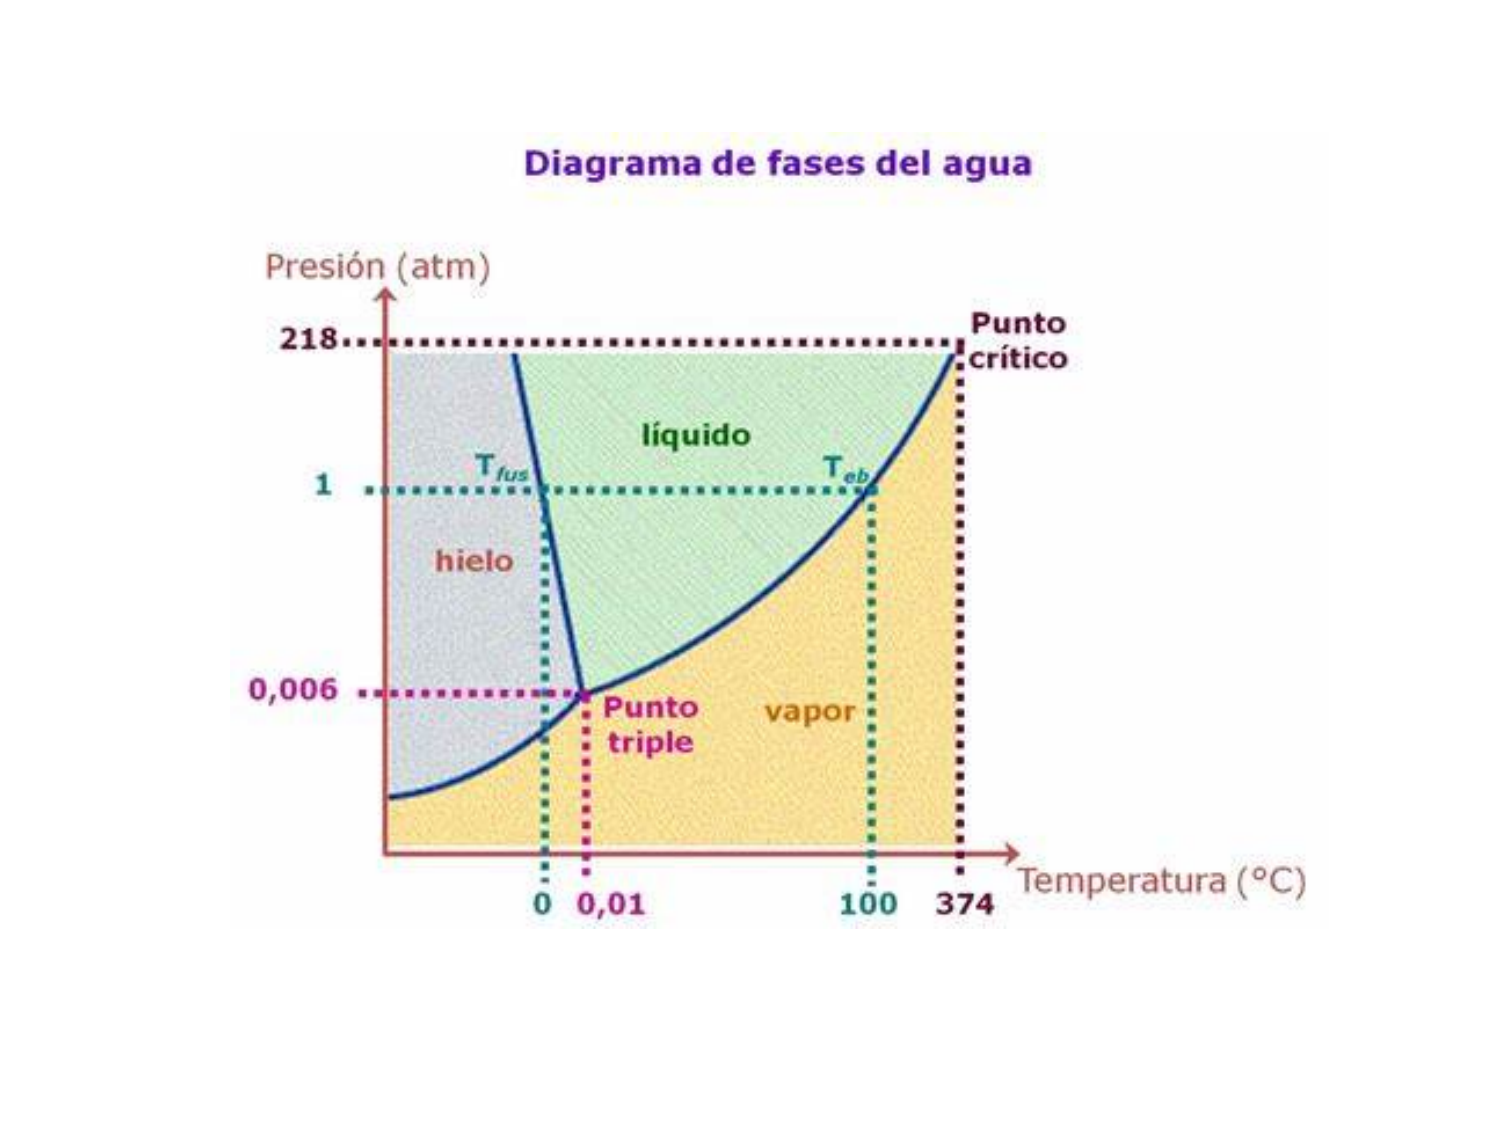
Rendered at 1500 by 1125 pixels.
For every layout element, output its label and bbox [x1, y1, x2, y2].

picture [230, 132, 1329, 929]
